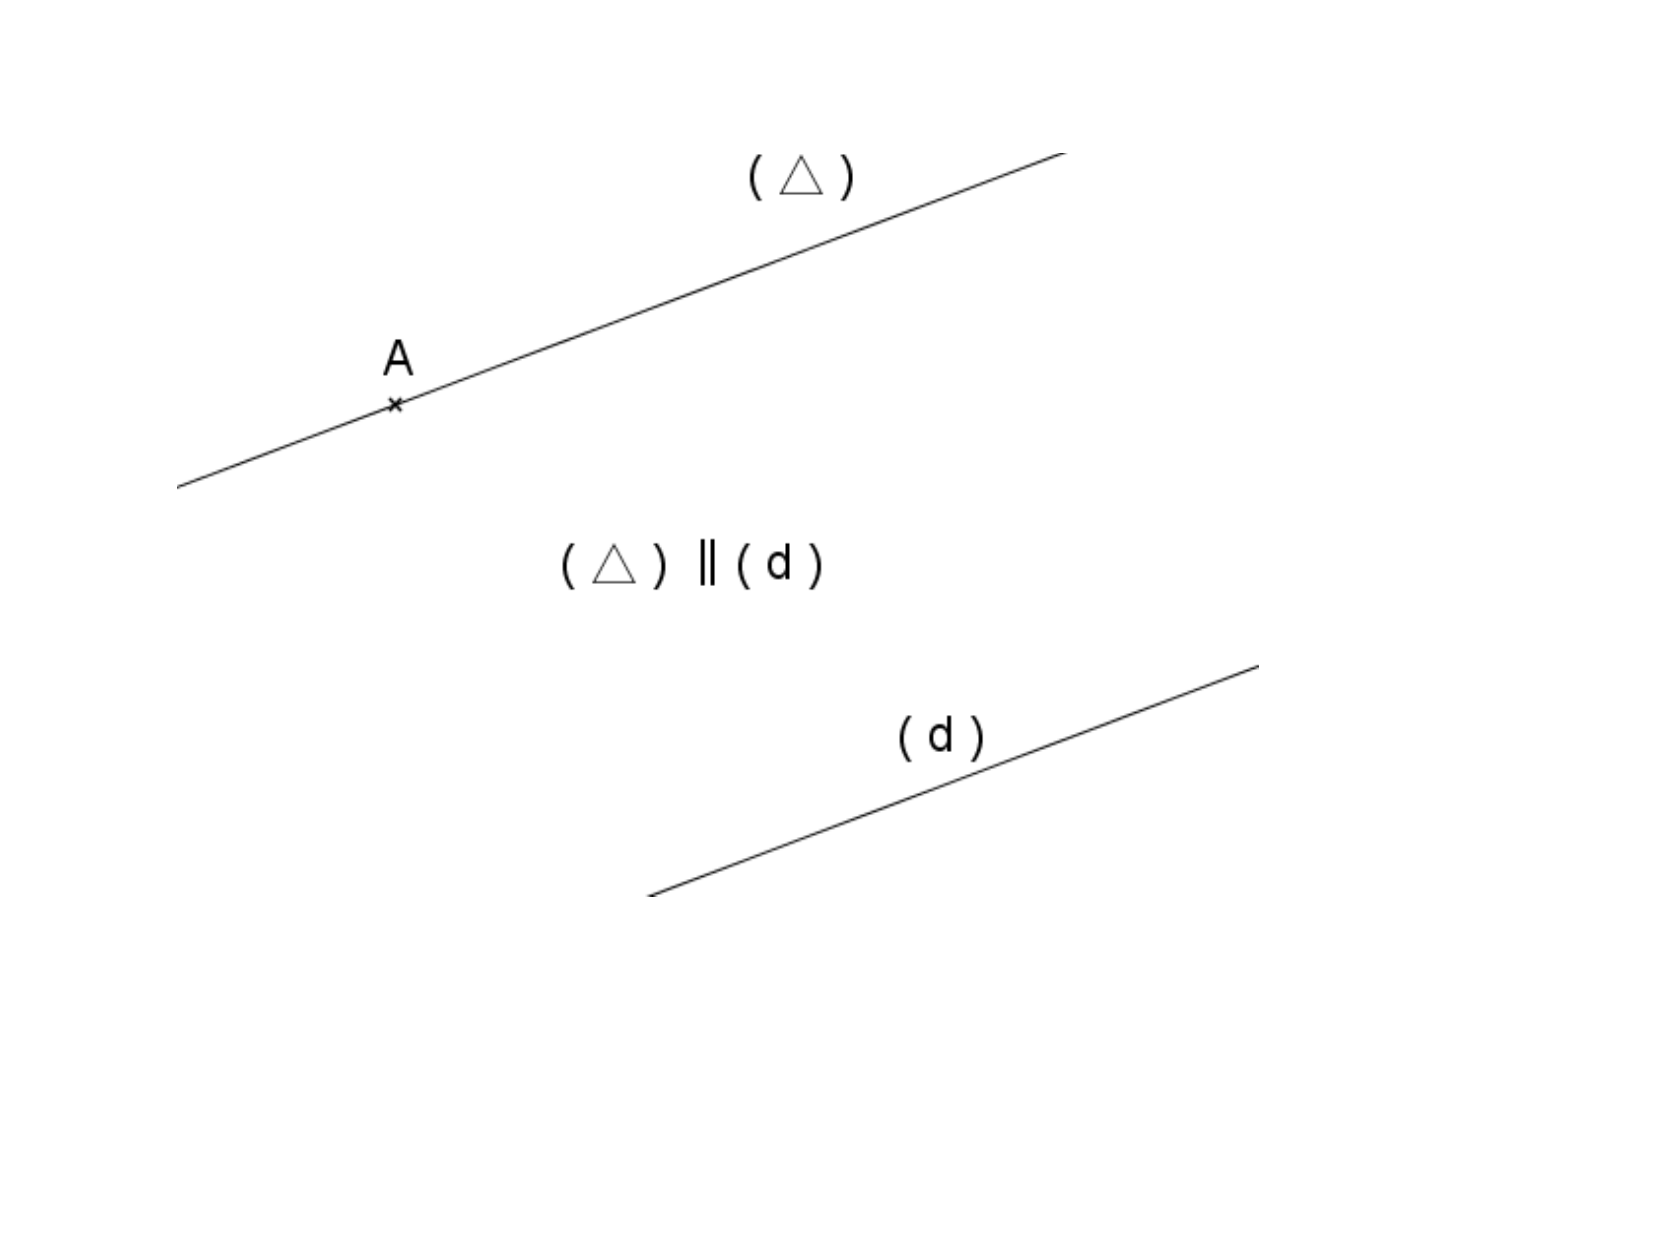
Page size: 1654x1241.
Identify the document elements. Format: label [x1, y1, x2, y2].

picture [177, 153, 1259, 897]
